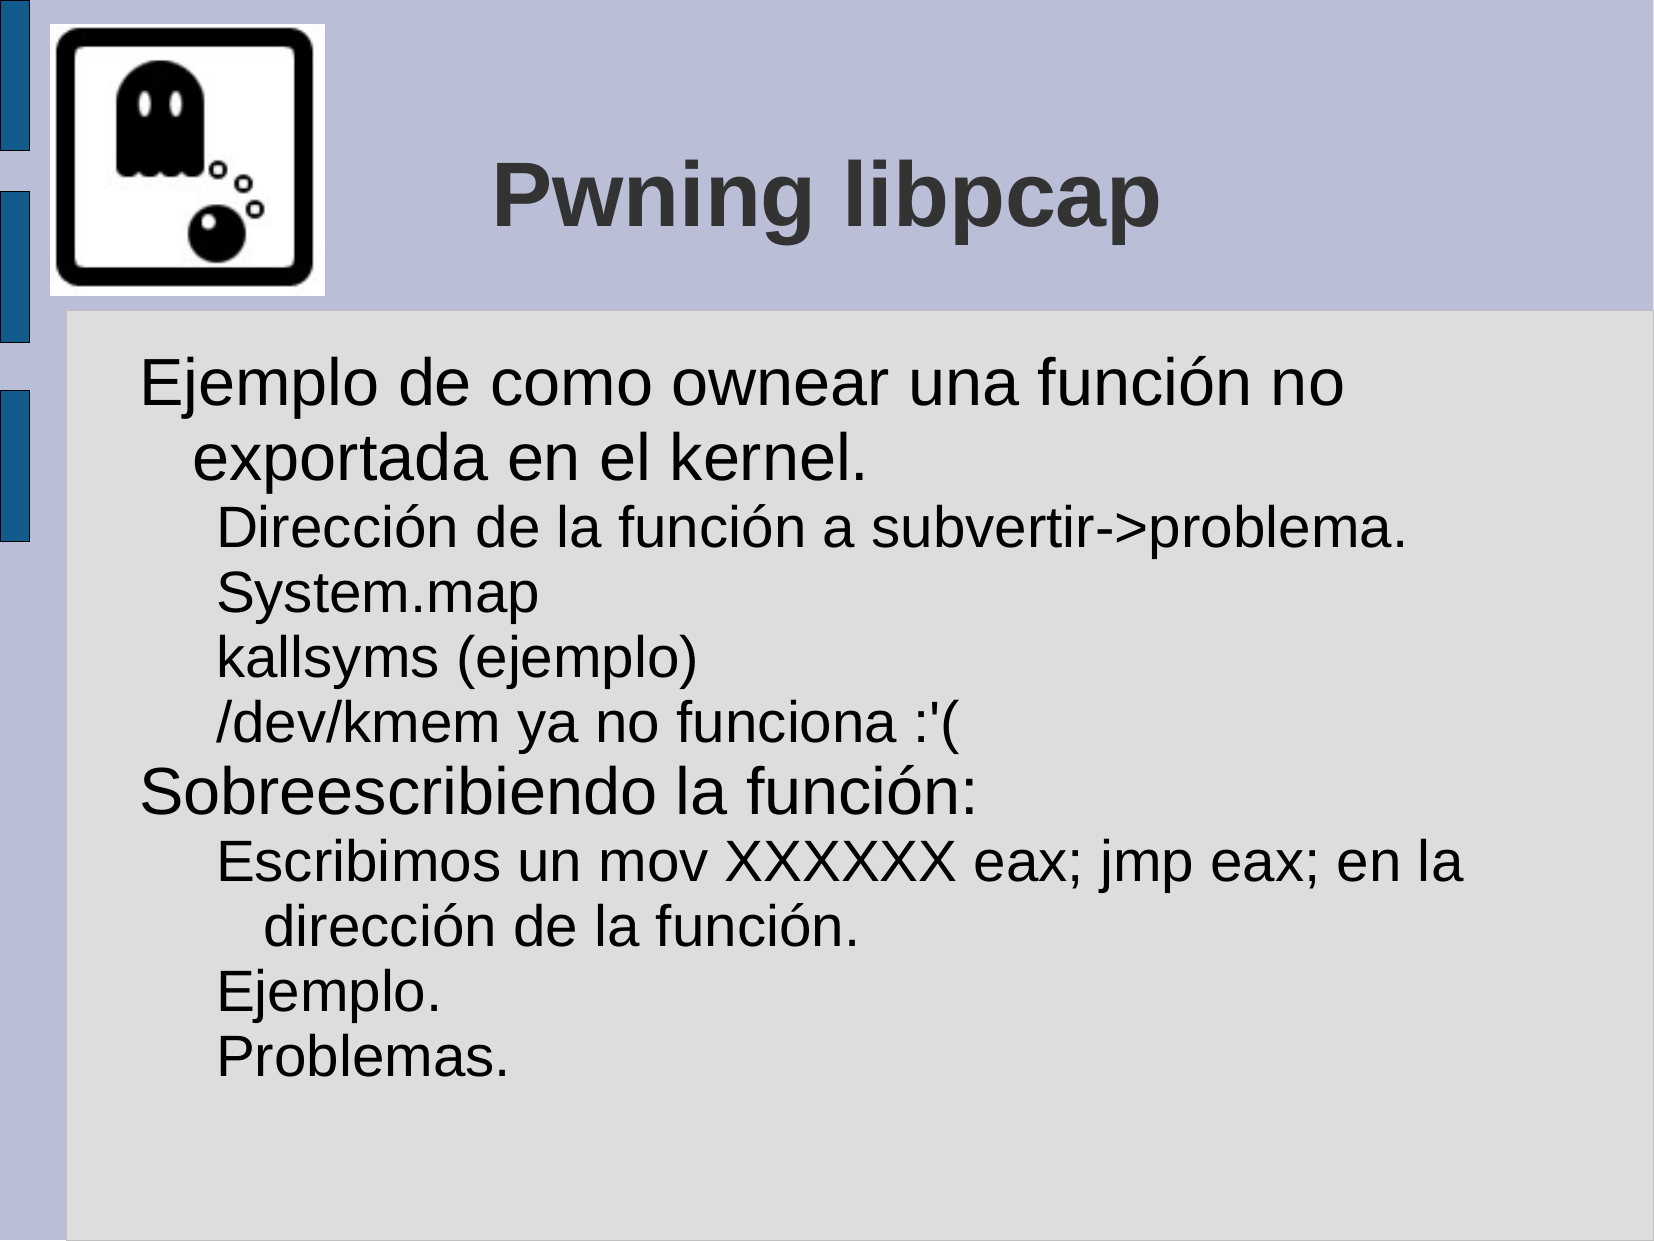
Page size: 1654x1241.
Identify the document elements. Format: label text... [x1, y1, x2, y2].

picture [50, 24, 325, 296]
list Ejemplo de como ownear una función no exportada en el kernel. Dirección de la función a subvertir->problema. System.map kallsyms (ejemplo) /dev/kmem ya no funciona :'( Sobreescribiendo la función: Escribimos un mov XXXXXX eax; jmp eax; en la dirección de la función. Ejemplo. Problemas. [121, 344, 1534, 1188]
title Pwning libpcap [121, 91, 1534, 299]
